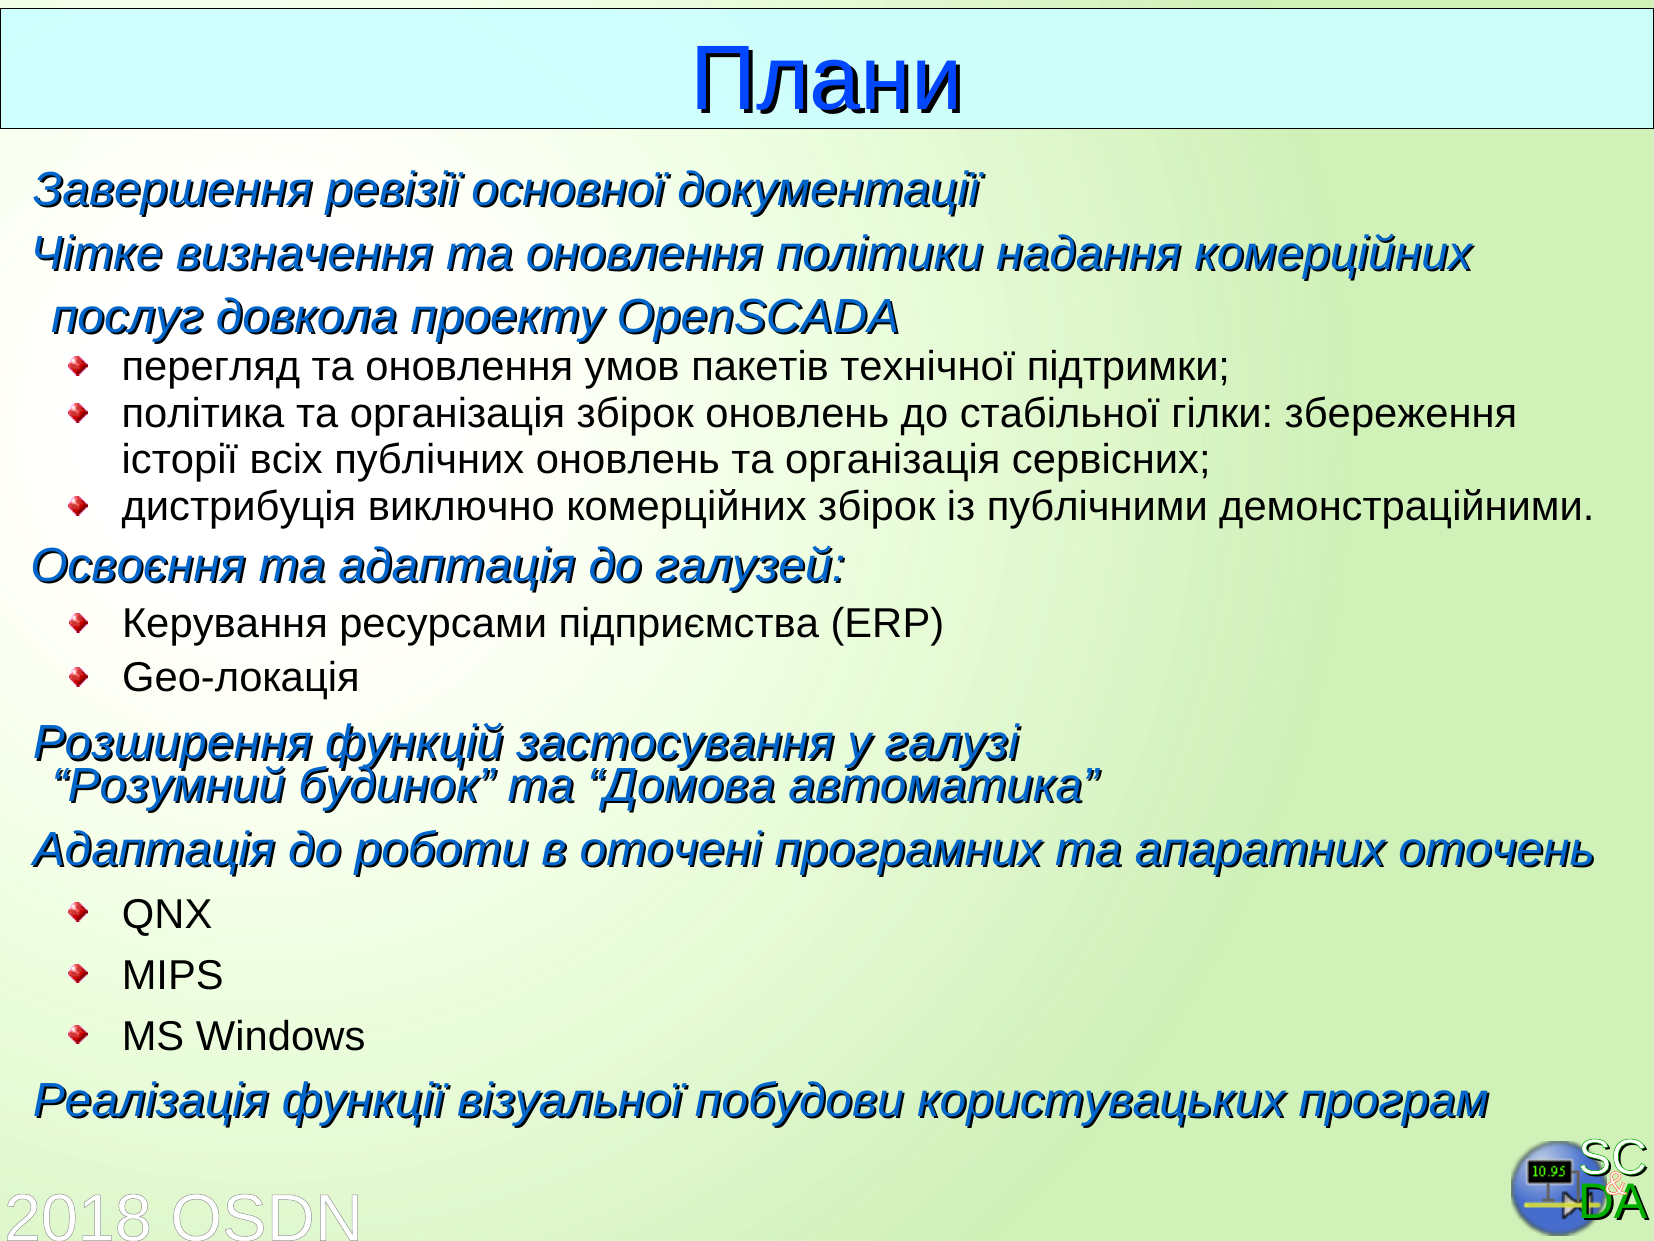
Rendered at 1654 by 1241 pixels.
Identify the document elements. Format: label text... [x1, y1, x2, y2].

picture [1589, 1189, 1606, 1214]
picture [1511, 1141, 1607, 1236]
picture [1588, 1145, 1607, 1157]
list Завершення ревізії основної документації Чітке визначення та оновлення політики надання комерційних послуг довкола проекту OpenSCADA перегляд та оновлення умов пакетів технічної підтримки; політика та організація збірок оновлень до стабільної гілки: збереження історії всіх публічних оновлень та організація сервісних; дистрибуція виключно комерційних збірок із публічними демонстраційними. Освоєння та адаптація до галузей: Керування ресурсами підприємства (ERP) Geo-локація Розширення функцій застосування у галузі “Розумний будинок” та “Домова автоматика” Адаптація до роботи в оточені програмних та апаратних оточень QNX MIPS MS Windows Реалізація функції візуальної побудови користувацьких програм [23, 171, 1630, 1136]
title Плани [0, 17, 1654, 121]
